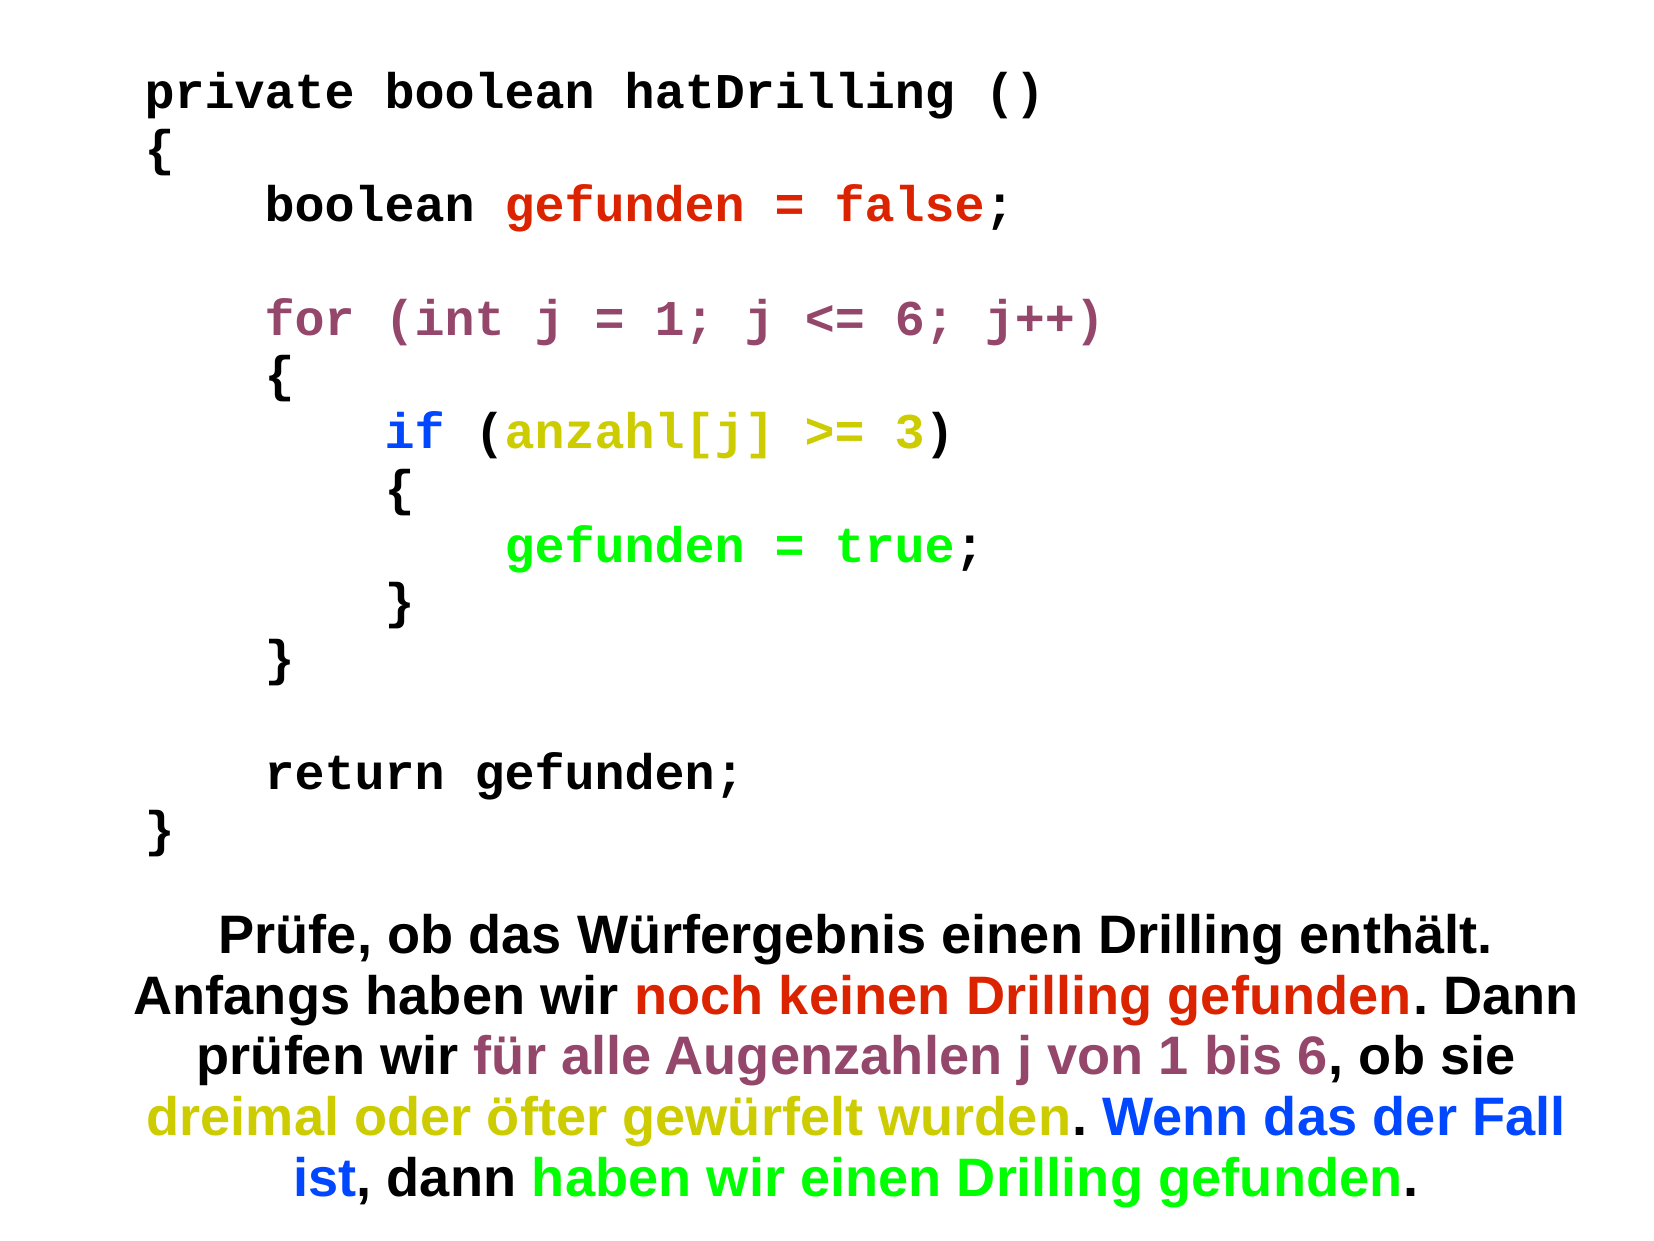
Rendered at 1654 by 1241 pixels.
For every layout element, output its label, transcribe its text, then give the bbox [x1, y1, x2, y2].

text_box Prüfe, ob das Würfergebnis einen Drilling enthält. Anfangs haben wir noch keinen Drilling gefunden. Dann prüfen wir für alle Augenzahlen j von 1 bis 6, ob sie dreimal oder öfter gewürfelt wurden. Wenn das der Fall ist, dann haben wir einen Drilling gefunden. [118, 897, 1595, 1223]
text_box private boolean hatDrilling () { boolean gefunden = false; for (int j = 1; j <= 6; j++) { if (anzahl[j] >= 3) { gefunden = true; } } return gefunden; } [129, 59, 1607, 869]
